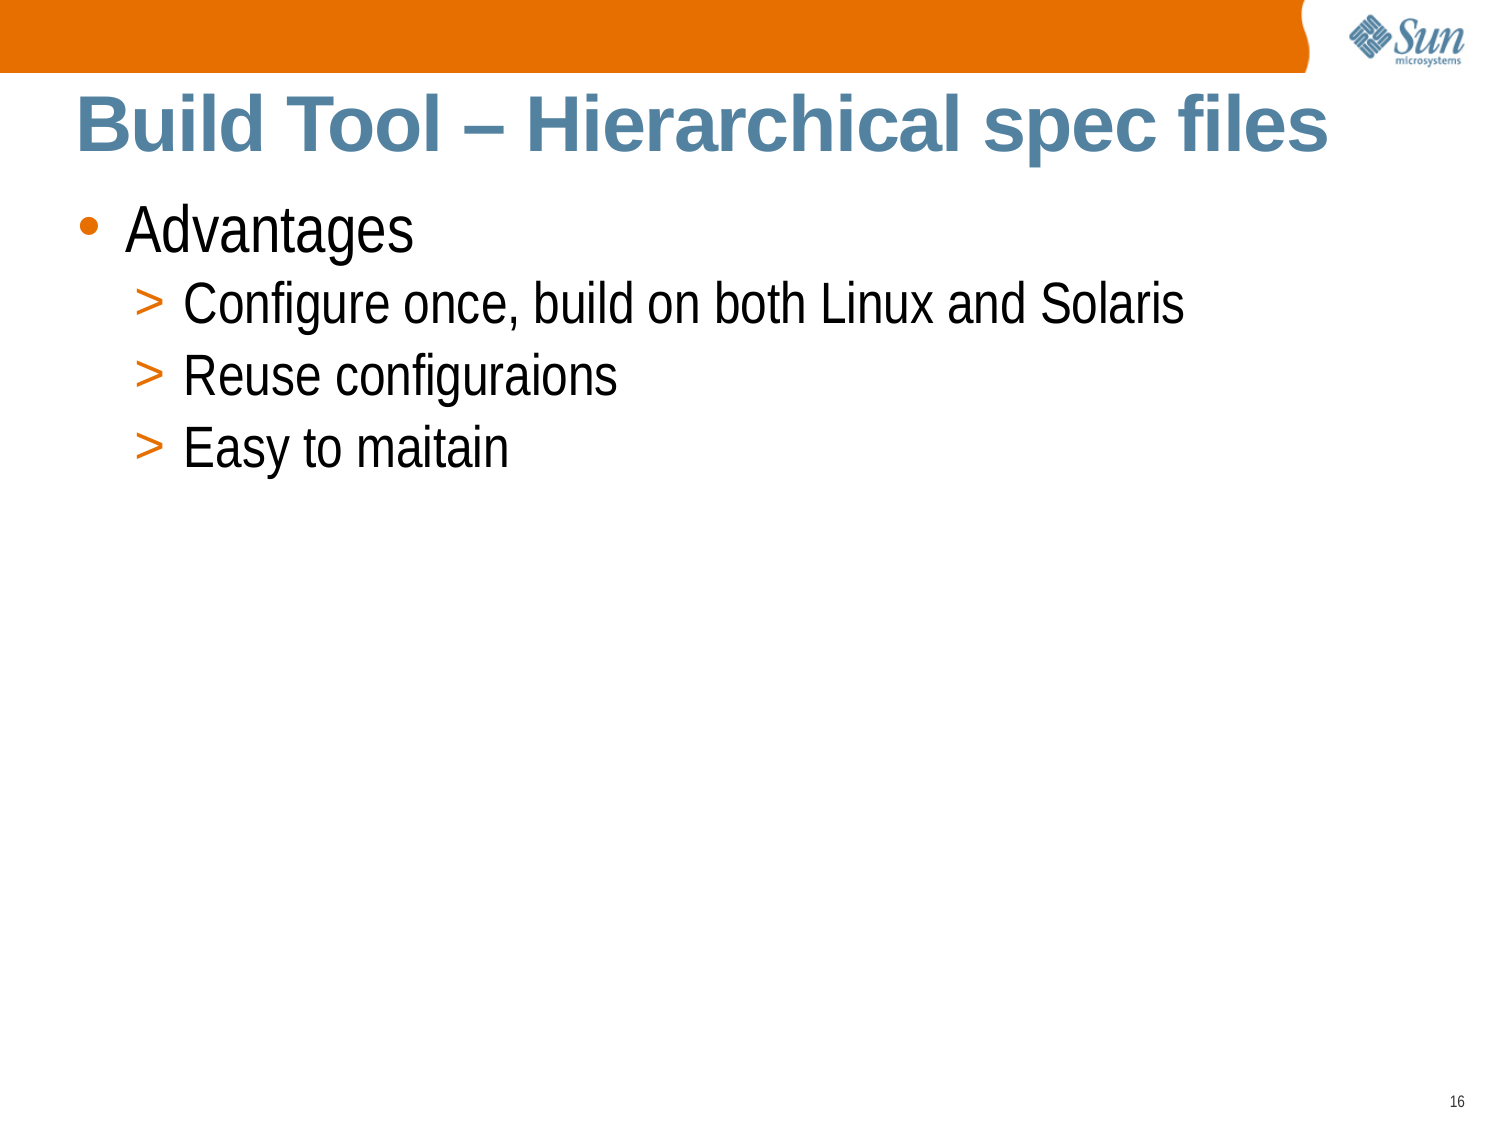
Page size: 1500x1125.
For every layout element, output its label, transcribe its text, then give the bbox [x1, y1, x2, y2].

title Build Tool – Hierarchical spec files [75, 87, 1486, 192]
picture [0, 0, 1500, 73]
list Advantages Configure once, build on both Linux and Solaris Reuse configuraions Easy to maitain [57, 209, 1449, 914]
